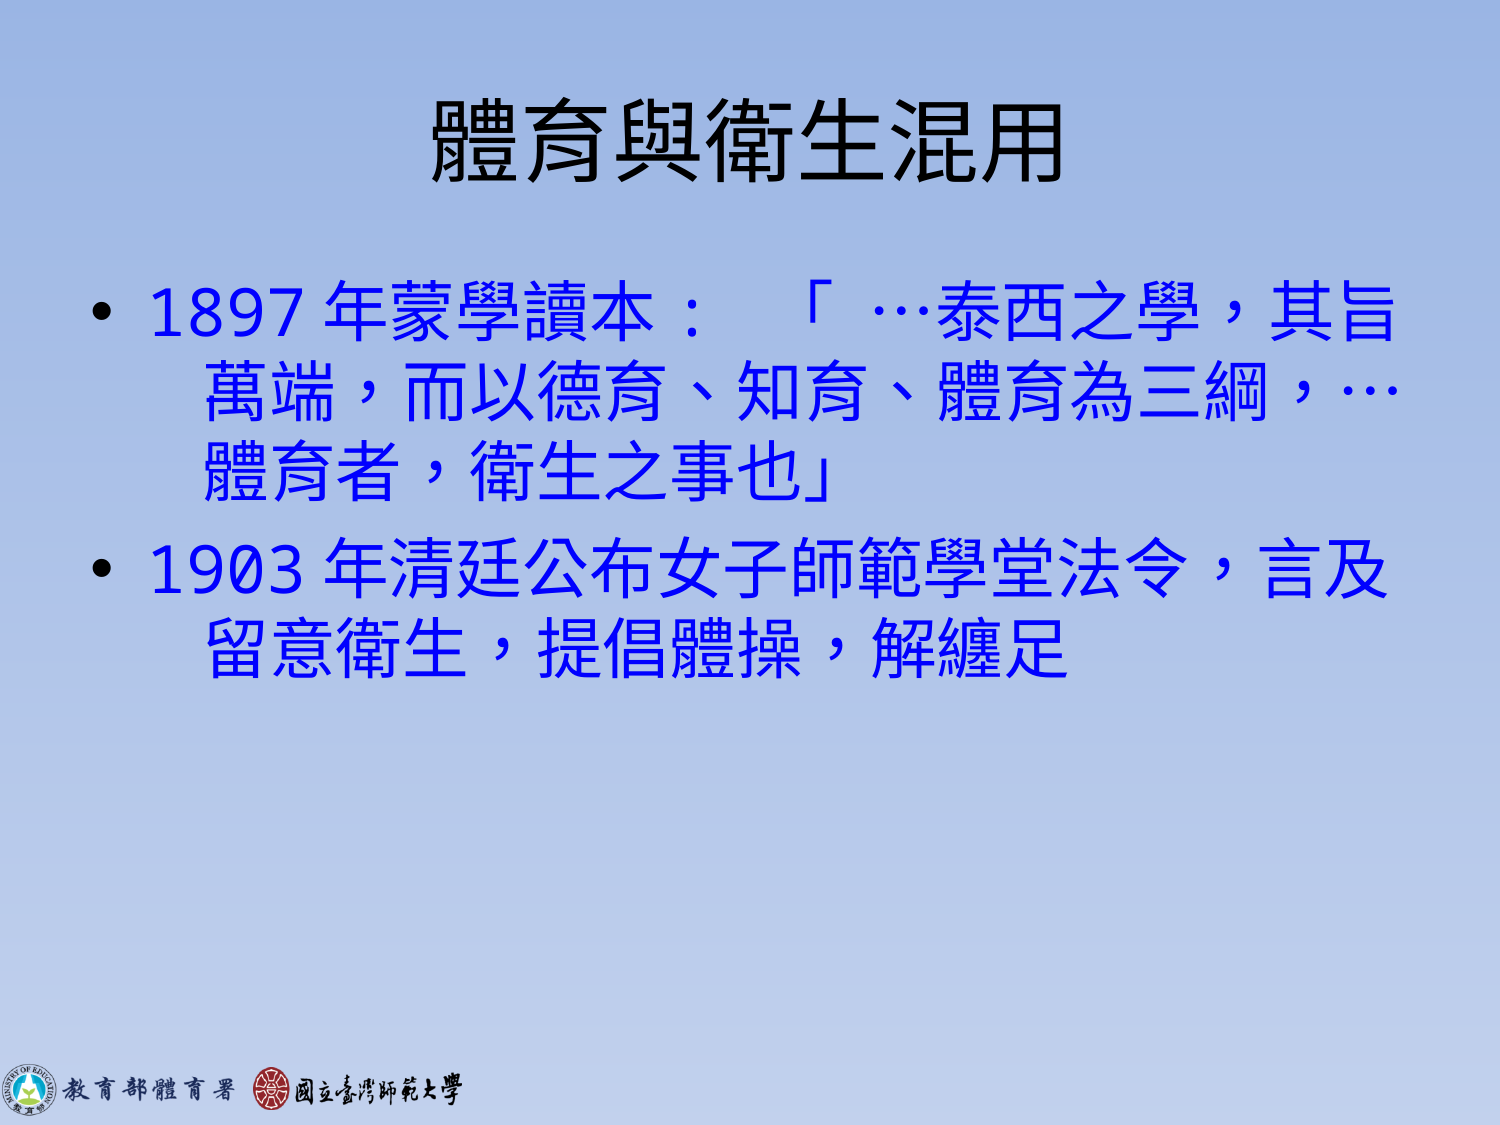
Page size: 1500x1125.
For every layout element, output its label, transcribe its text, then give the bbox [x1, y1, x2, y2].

list 1897年蒙學讀本: 「 …泰西之學，其旨萬端，而以德育、知育、體育為三綱，…體育者，衛生之事也」 1903年清廷公布女子師範學堂法令，言及留意衛生，提倡體操，解纏足 [75, 262, 1426, 1005]
title 體育與衛生混用 [75, 45, 1426, 233]
